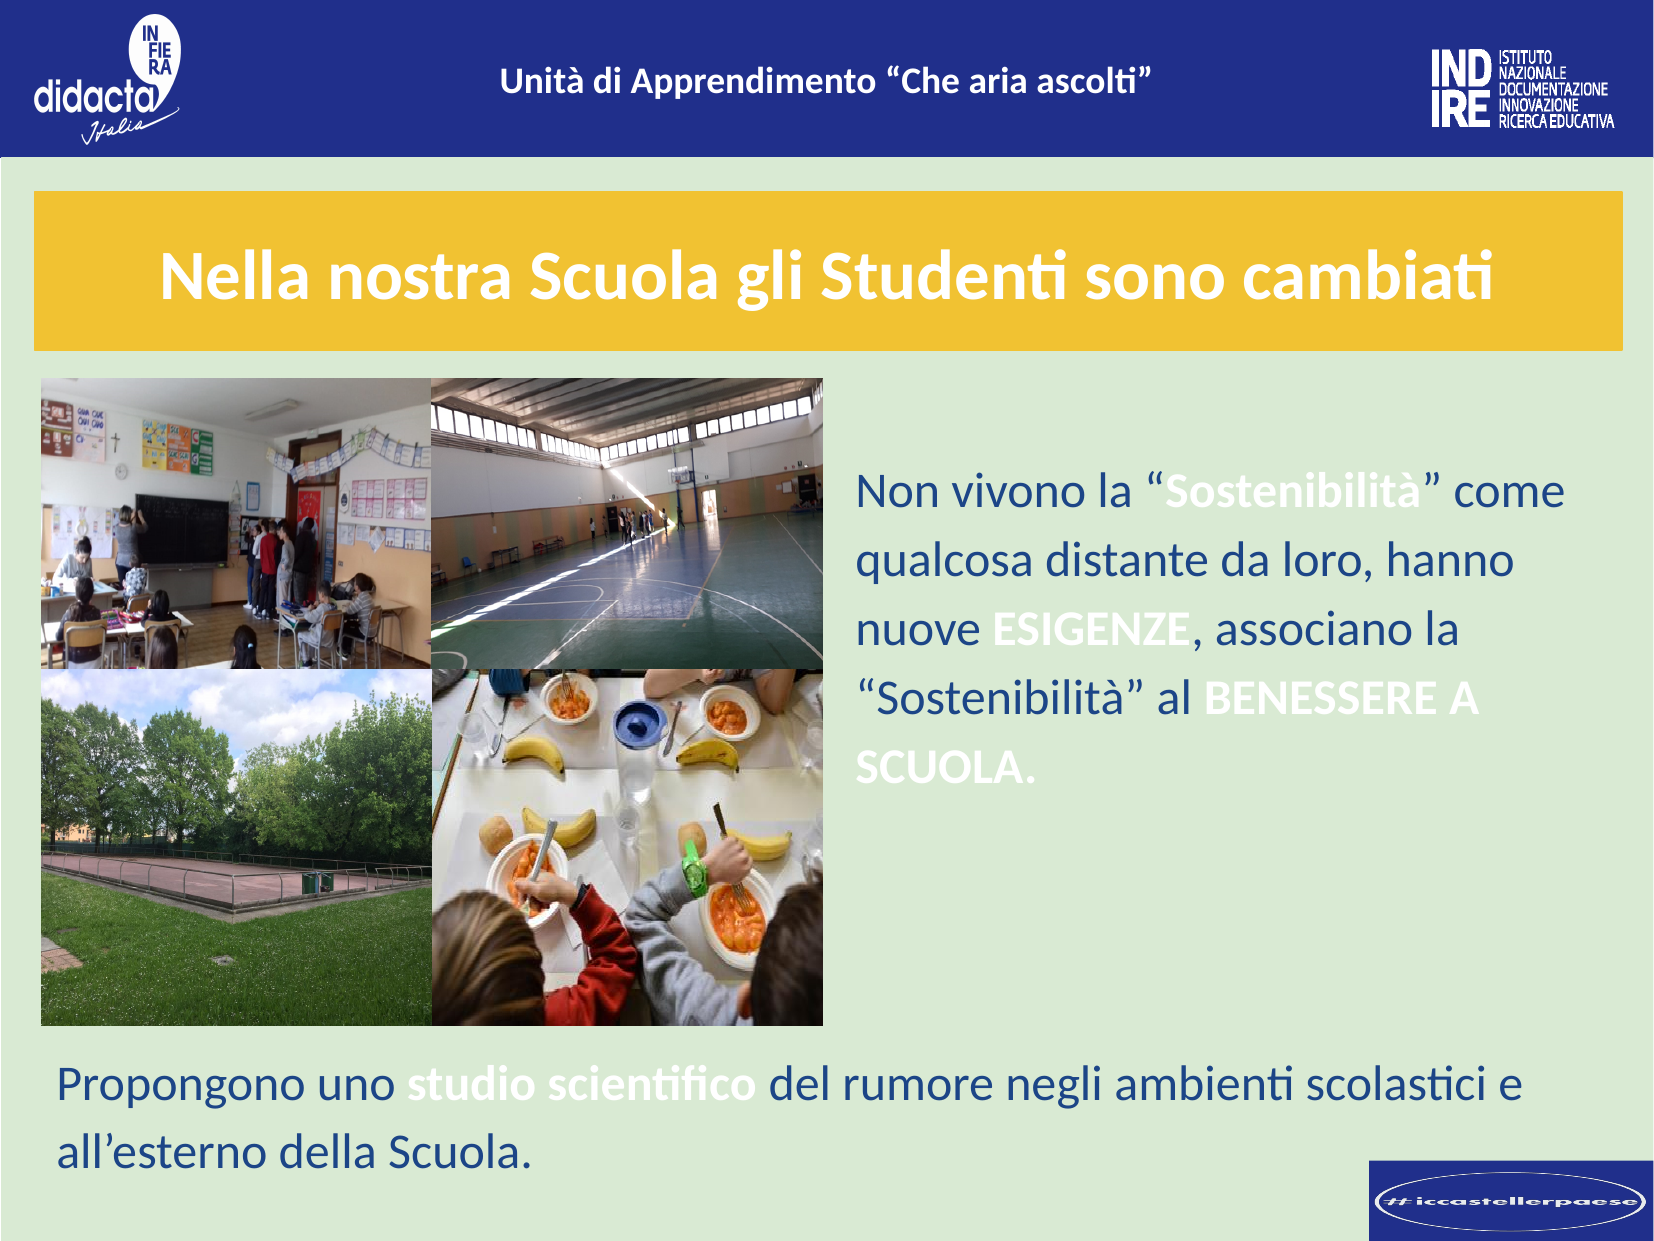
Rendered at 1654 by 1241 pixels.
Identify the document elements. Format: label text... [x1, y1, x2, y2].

text_box Propongono uno studio scientifico del rumore negli ambienti scolastici e all’esterno della Scuola. [41, 1026, 1654, 1236]
picture [34, 14, 181, 145]
text_box Unità di Apprendimento “Che aria ascolti” [0, 0, 1654, 158]
text_box [1, 157, 1654, 1241]
picture [1423, 35, 1623, 142]
text_box Nella nostra Scuola gli Studenti sono cambiati [34, 192, 1623, 350]
text_box Non vivono la “Sostenibilità” come qualcosa distante da loro, hanno nuove ESIGENZE, associano la “Sostenibilità” al BENESSERE A SCUOLA. [840, 433, 1654, 1004]
picture [41, 378, 823, 1026]
